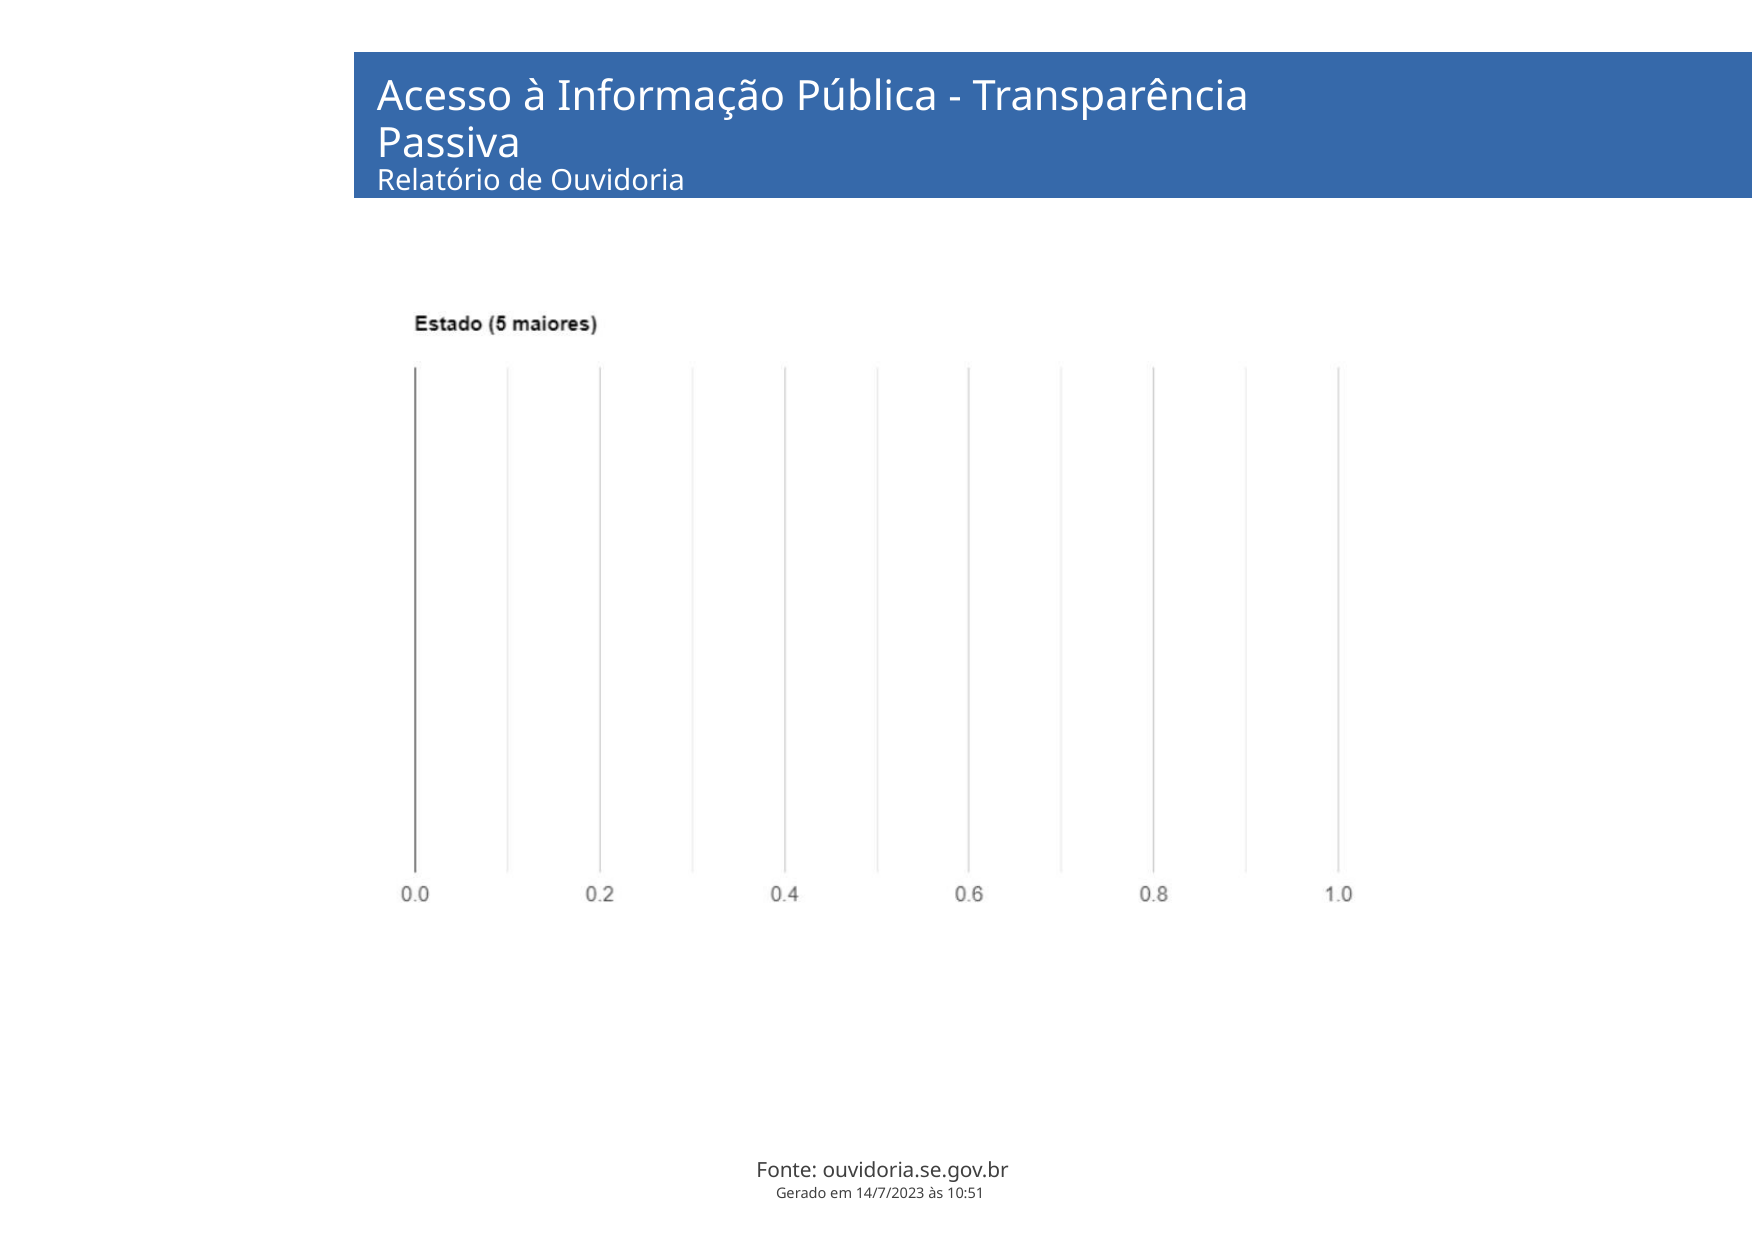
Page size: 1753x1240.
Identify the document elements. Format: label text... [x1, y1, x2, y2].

text_box Acesso à Informação Pública - Transparência Passiva Relatório de Ouvidoria EMSETUR - Janeiro a Janeiro de 2023 [376, 72, 1403, 228]
text_box Fonte: ouvidoria.se.gov.br Gerado em 14/7/2023 às 10:51 [756, 1158, 1023, 1202]
text_box [354, 52, 1752, 198]
text_box [155, 211, 1599, 1028]
